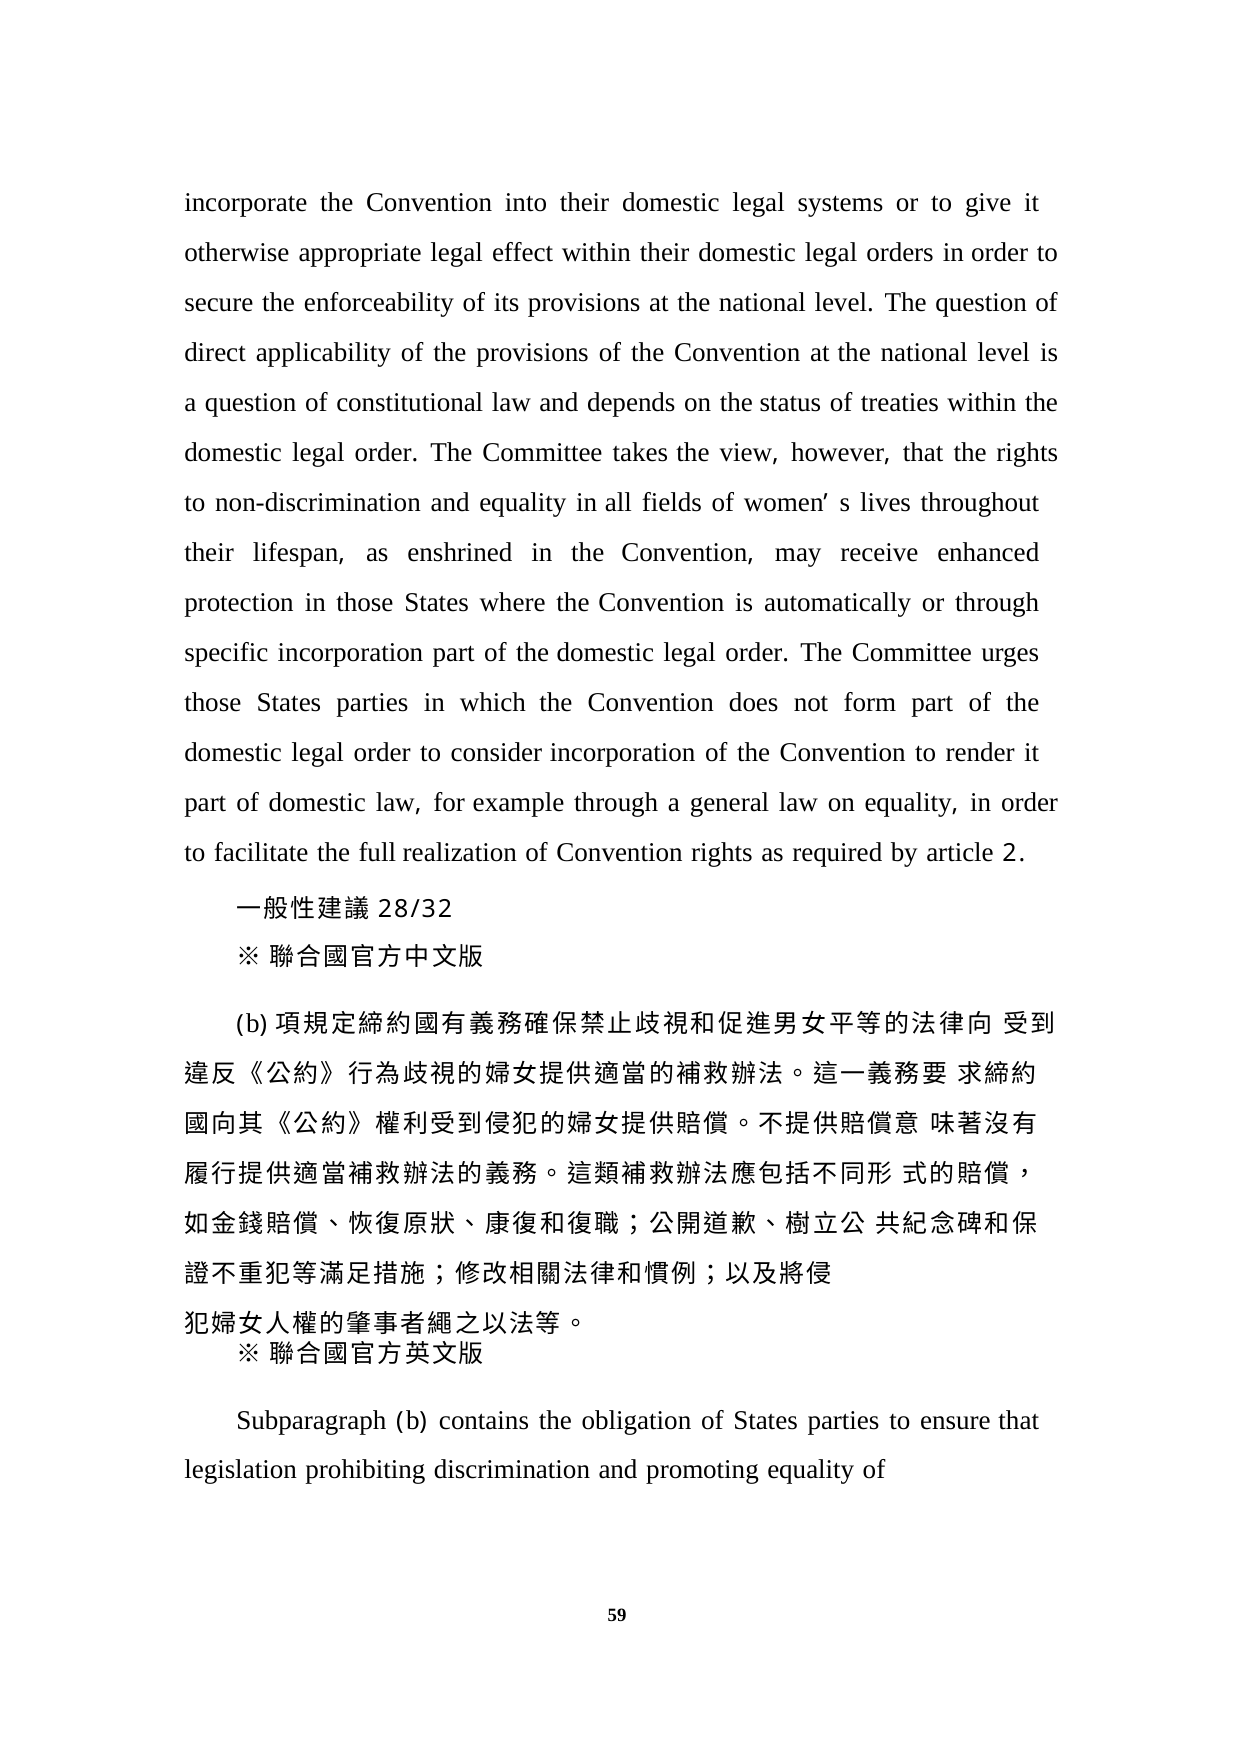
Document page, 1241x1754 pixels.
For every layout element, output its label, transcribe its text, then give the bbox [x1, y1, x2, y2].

text_box incorporate the Convention into their domestic legal systems or to give it otherwise appropriate legal effect within their domestic legal orders in order to secure the enforceability of its provisions at the national level. The question of direct applicability of the provisions of the Convention at the national level is a question of constitutional law and depends on the status of treaties within the domestic legal order. The Committee takes the view, however, that the rights to non-discrimination and equality in all fields of women’ s lives throughout their lifespan, as enshrined in the Convention, may receive enhanced protection in those States where the Convention is automatically or through specific incorporation part of the domestic legal order. The Committee urges those States parties in which the Convention does not form part of the domestic legal order to consider incorporation of the Convention to render it part of domestic law, for example through a general law on equality, in order to facilitate the full realization of Convention rights as required by article 2. 一般性建議28/32 ※聯合國官方中文版 (b)項規定締約國有義務確保禁止歧視和促進男女平等的法律向 受到違反《公約》行為歧視的婦女提供適當的補救辦法。這一義務要 求締約國向其《公約》權利受到侵犯的婦女提供賠償。不提供賠償意 味著沒有履行提供適當補救辦法的義務。這類補救辦法應包括不同形 式的賠償，如金錢賠償、恢復原狀、康復和復職；公開道歉、樹立公 共紀念碑和保證不重犯等滿足措施；修改相關法律和慣例；以及將侵 犯婦女人權的肇事者繩之以法等。 ※聯合國官方英文版 Subparagraph (b) contains the obligation of States parties to ensure that legislation prohibiting discrimination and promoting equality of [184, 166, 1058, 1549]
text_box 59 [607, 1603, 632, 1623]
